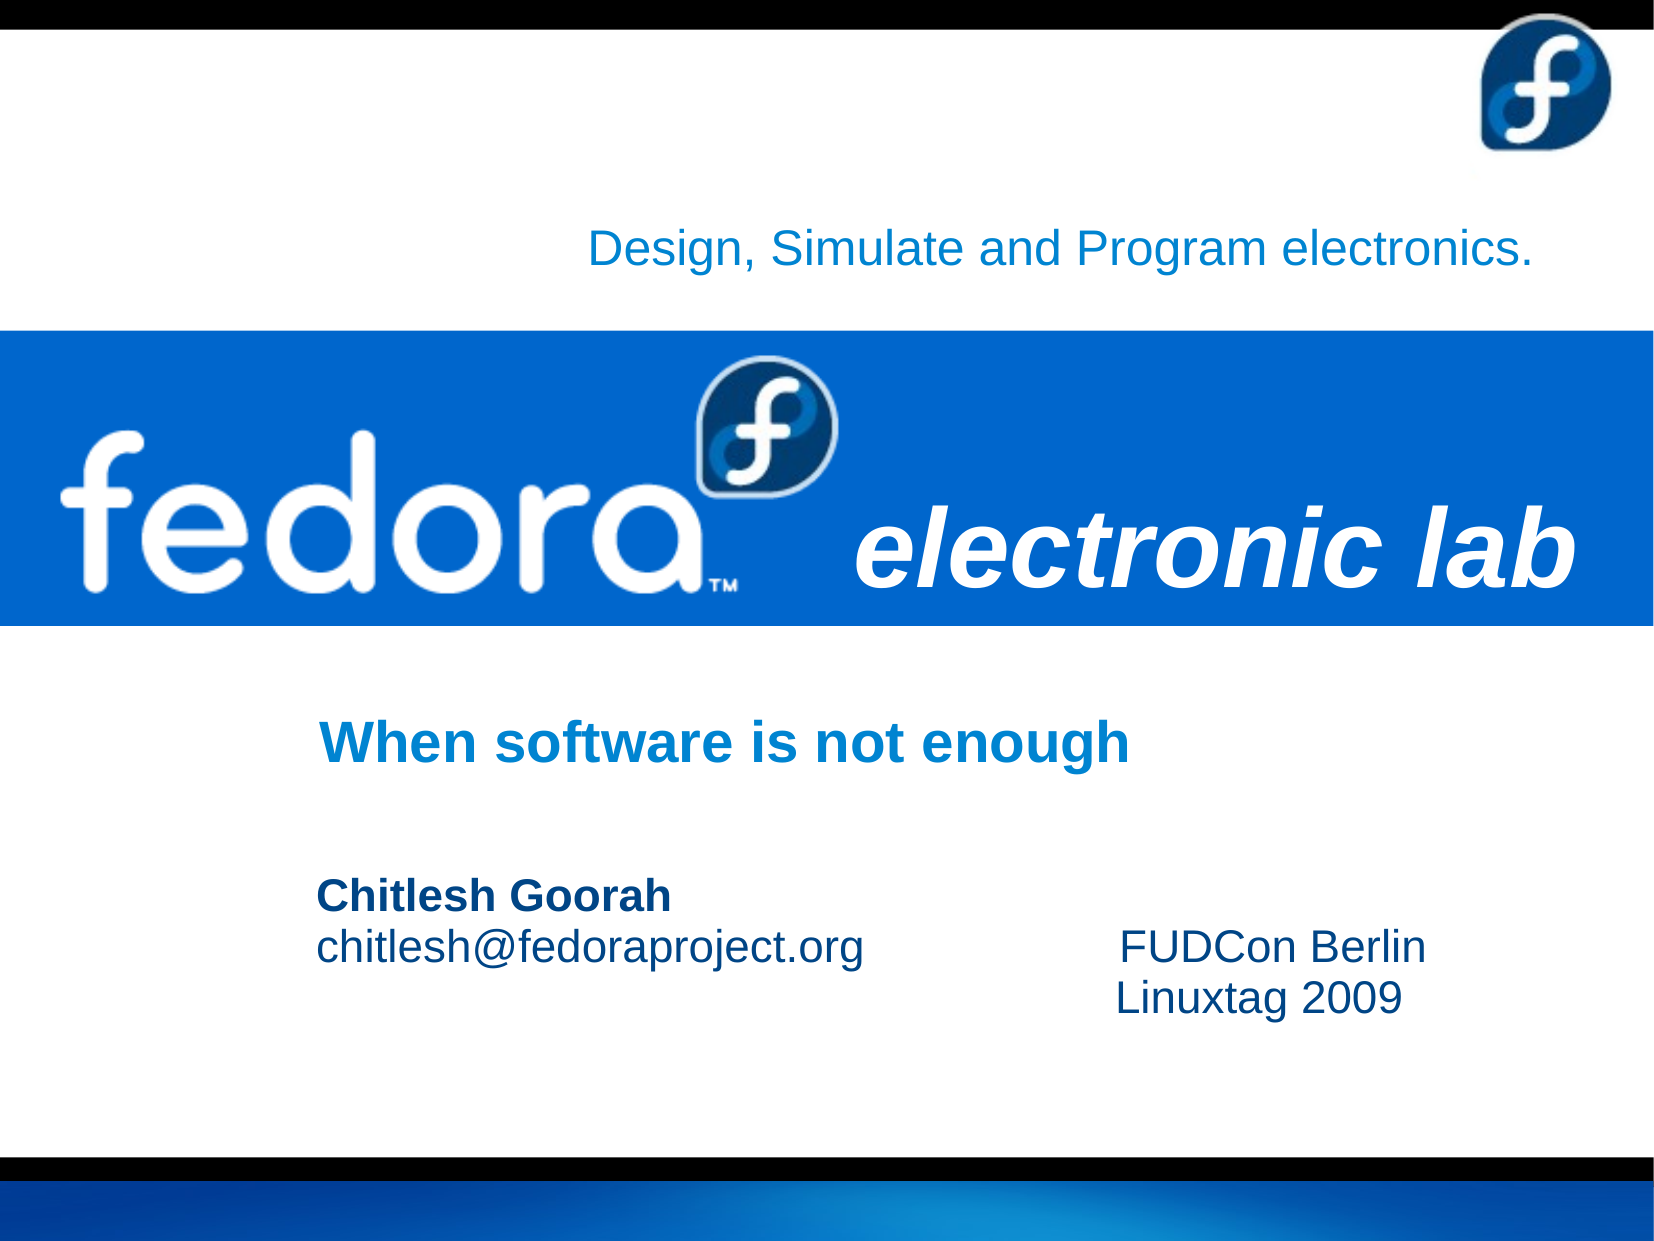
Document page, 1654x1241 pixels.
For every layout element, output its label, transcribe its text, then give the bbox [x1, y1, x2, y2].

picture [0, 1181, 1654, 1241]
text_box [0, 330, 1654, 626]
text_box Chitlesh Goorah chitlesh@fedoraproject.org FUDCon Berlin Linuxtag 2009 [301, 862, 1441, 1031]
text_box When software is not enough [304, 702, 1147, 783]
picture [59, 354, 843, 596]
text_box Design, Simulate and Program electronics. [572, 212, 1550, 284]
text_box electronic lab [838, 478, 1594, 619]
picture [838, 12, 1622, 254]
